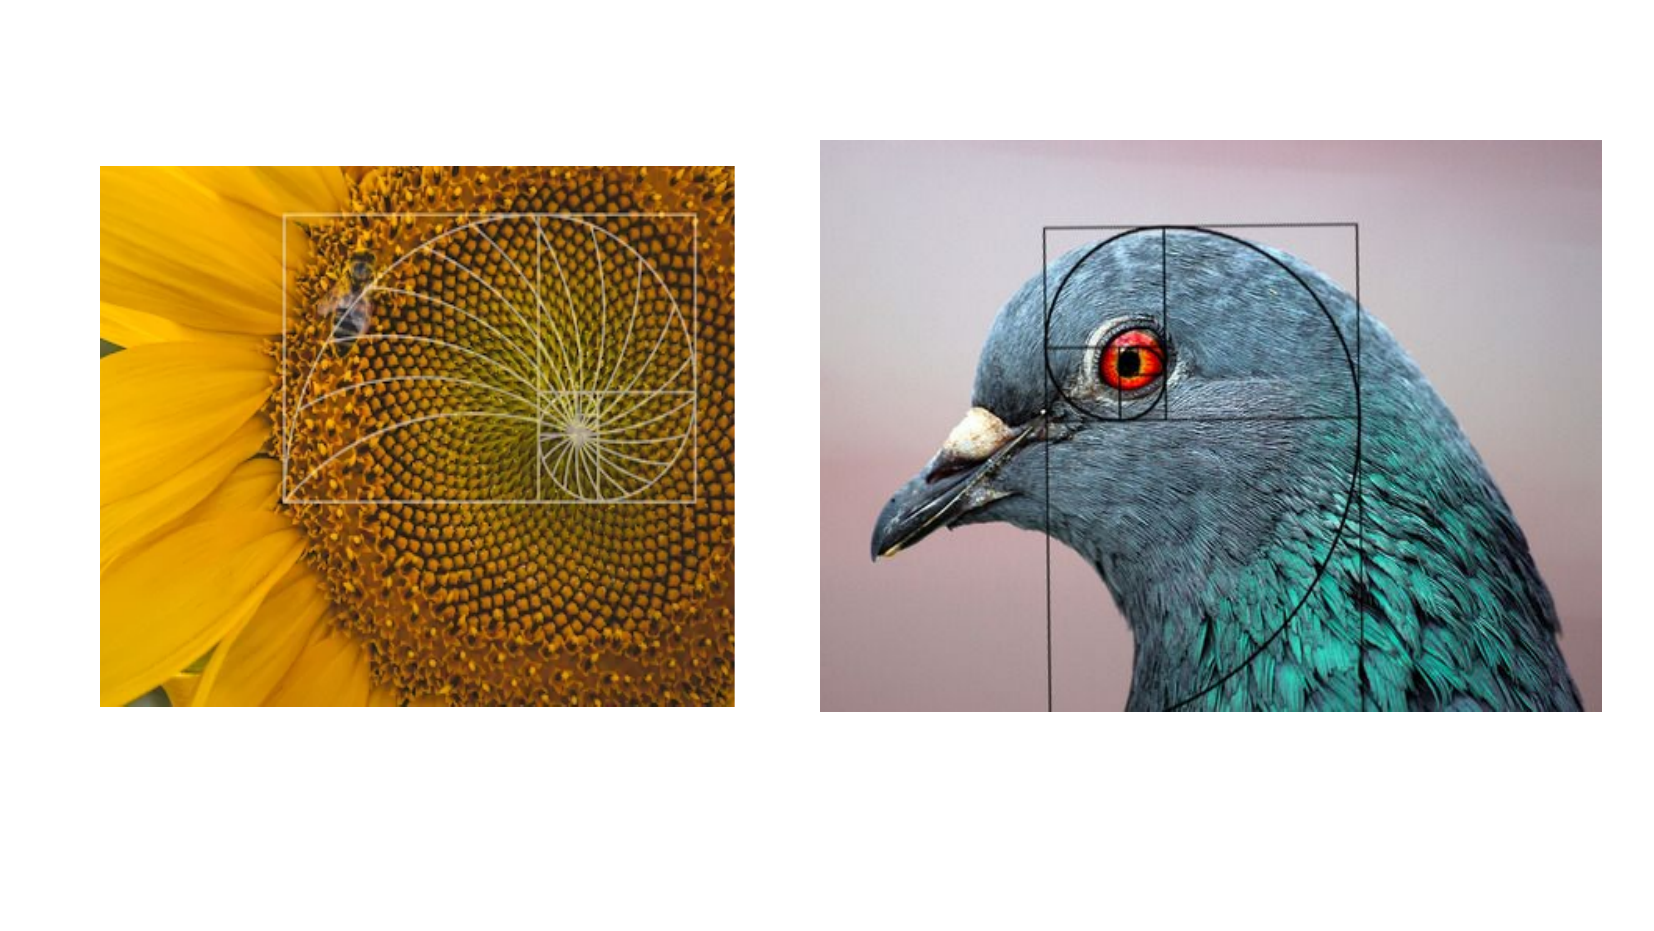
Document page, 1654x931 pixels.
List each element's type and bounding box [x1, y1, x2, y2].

picture [820, 140, 1602, 712]
picture [100, 166, 735, 707]
